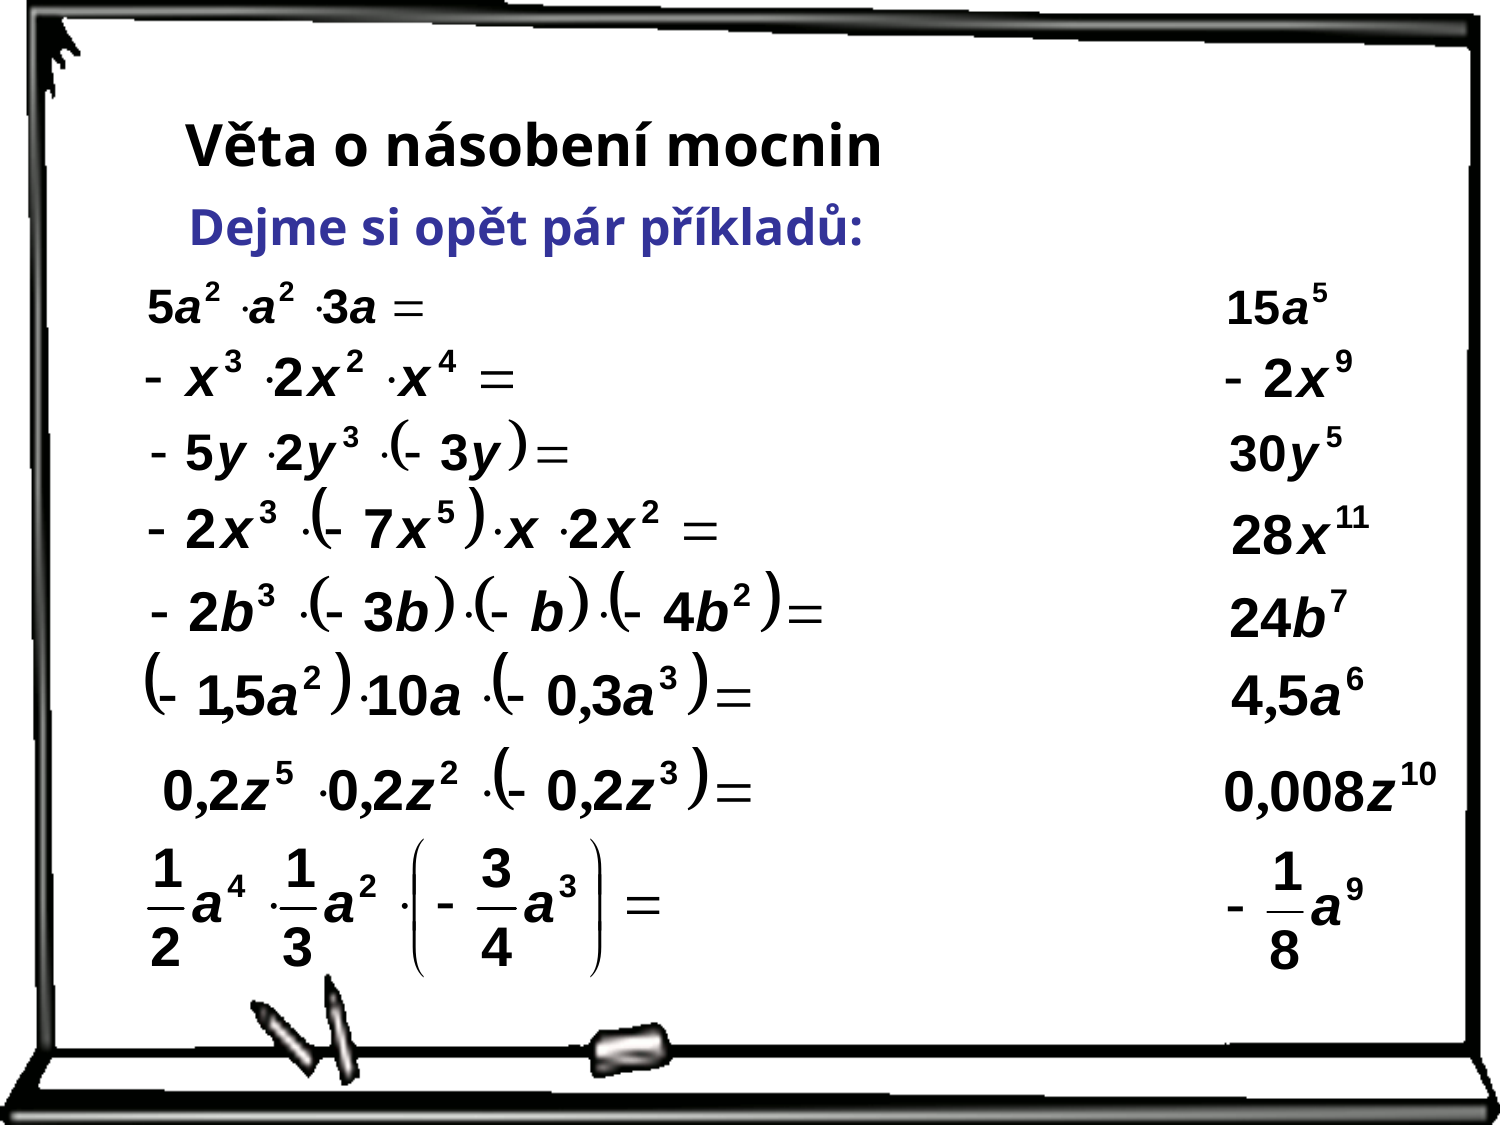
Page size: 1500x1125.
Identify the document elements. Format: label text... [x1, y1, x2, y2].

chart [135, 414, 824, 740]
chart [1222, 576, 1358, 652]
chart [1217, 837, 1377, 982]
chart [1216, 271, 1365, 407]
text_box Věta o násobení mocnin [171, 89, 1211, 197]
text_box Dejme si opět pár příkladů: [173, 172, 1403, 279]
chart [1216, 748, 1447, 835]
chart [1223, 415, 1380, 569]
picture [0, 0, 1500, 1125]
text_box [141, 271, 425, 336]
chart [1222, 653, 1375, 740]
chart [138, 747, 755, 988]
chart [136, 336, 515, 407]
